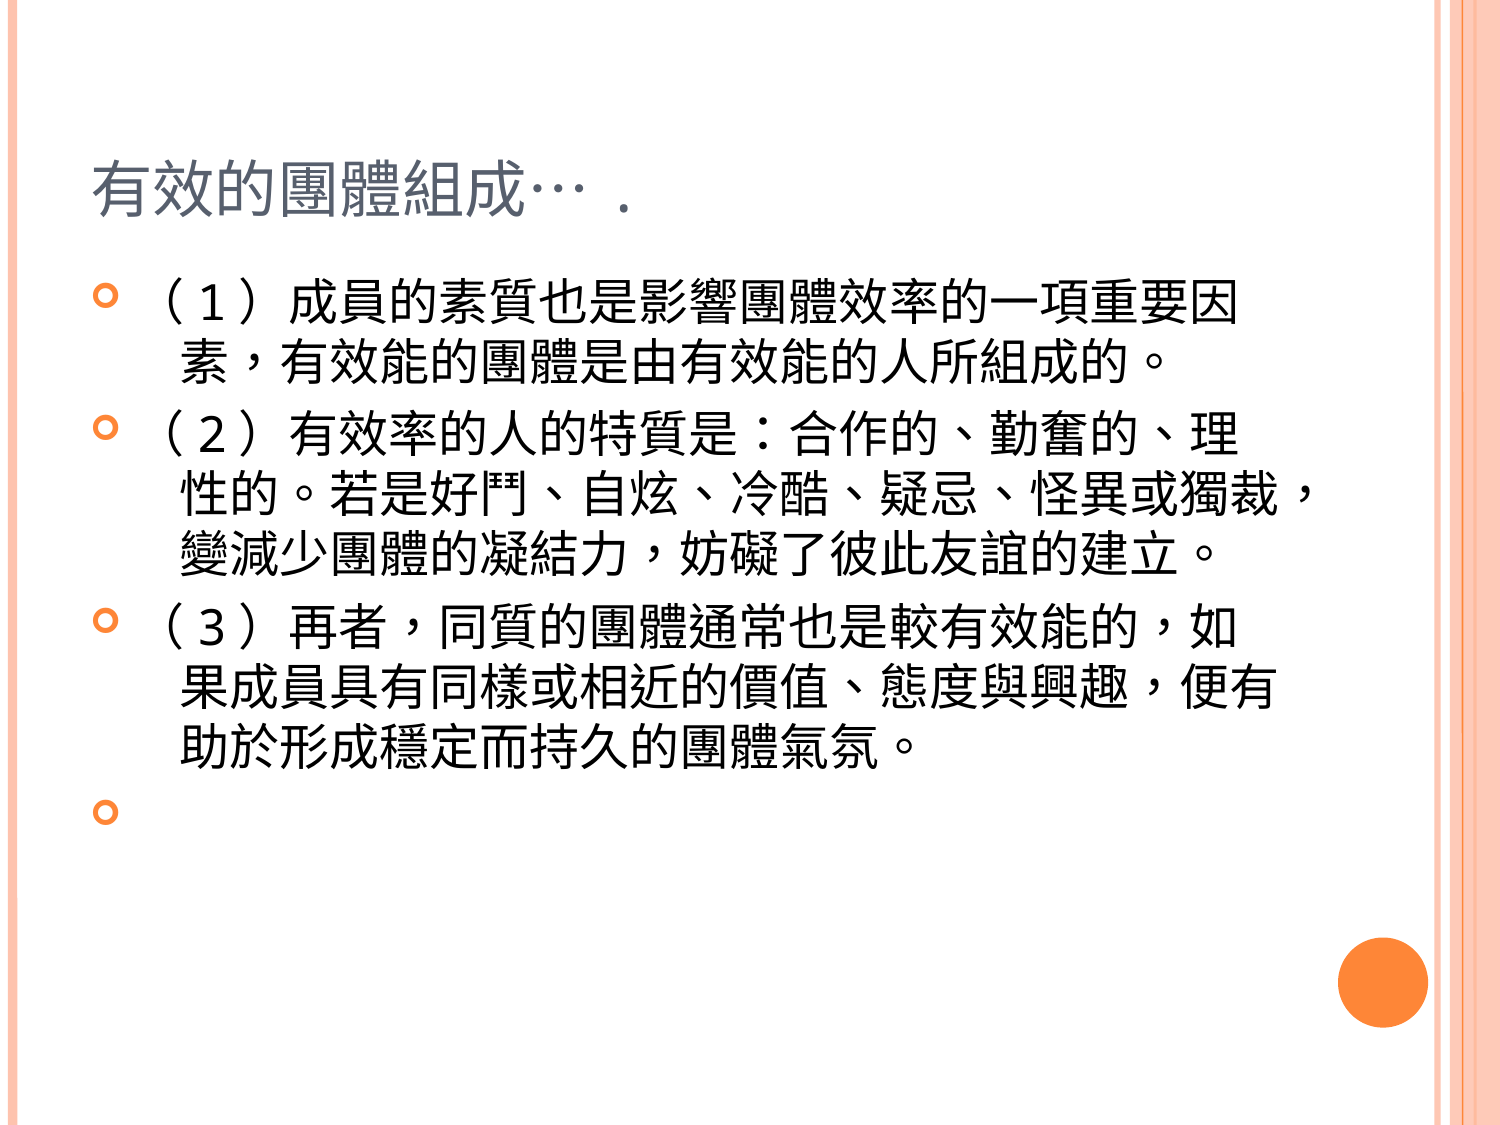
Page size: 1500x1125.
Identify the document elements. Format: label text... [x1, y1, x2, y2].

title 有效的團體組成…. [75, 45, 1300, 233]
list （1）成員的素質也是影響團體效率的一項重要因素，有效能的團體是由有效能的人所組成的。 （2）有效率的人的特質是：合作的、勤奮的、理性的。若是好鬥、自炫、冷酷、疑忌、怪異或獨裁，變減少團體的凝結力，妨礙了彼此友誼的建立。 （3）再者，同質的團體通常也是較有效能的，如果成員具有同樣或相近的價值、態度與興趣，便有助於形成穩定而持久的團體氣氛。 [75, 262, 1300, 1062]
